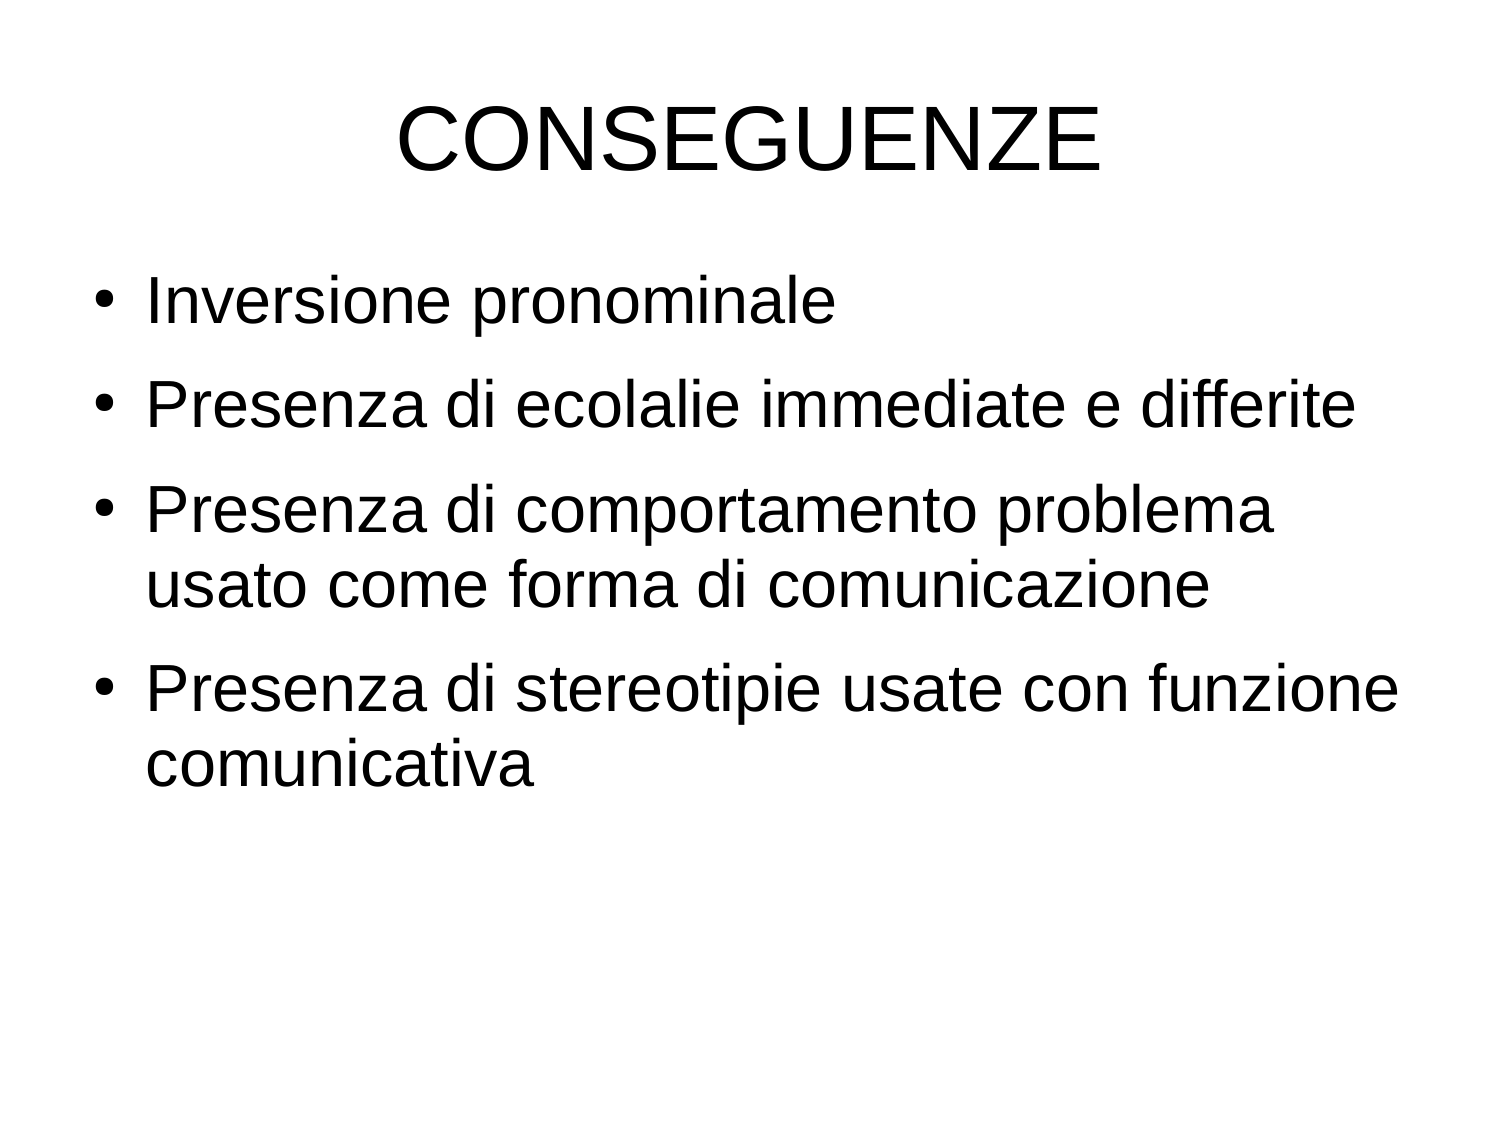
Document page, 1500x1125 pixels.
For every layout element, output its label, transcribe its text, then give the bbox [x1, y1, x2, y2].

title CONSEGUENZE [75, 44, 1425, 233]
list Inversione pronominale Presenza di ecolalie immediate e differite Presenza di comportamento problema usato come forma di comunicazione Presenza di stereotipie usate con funzione comunicativa [75, 263, 1425, 1006]
